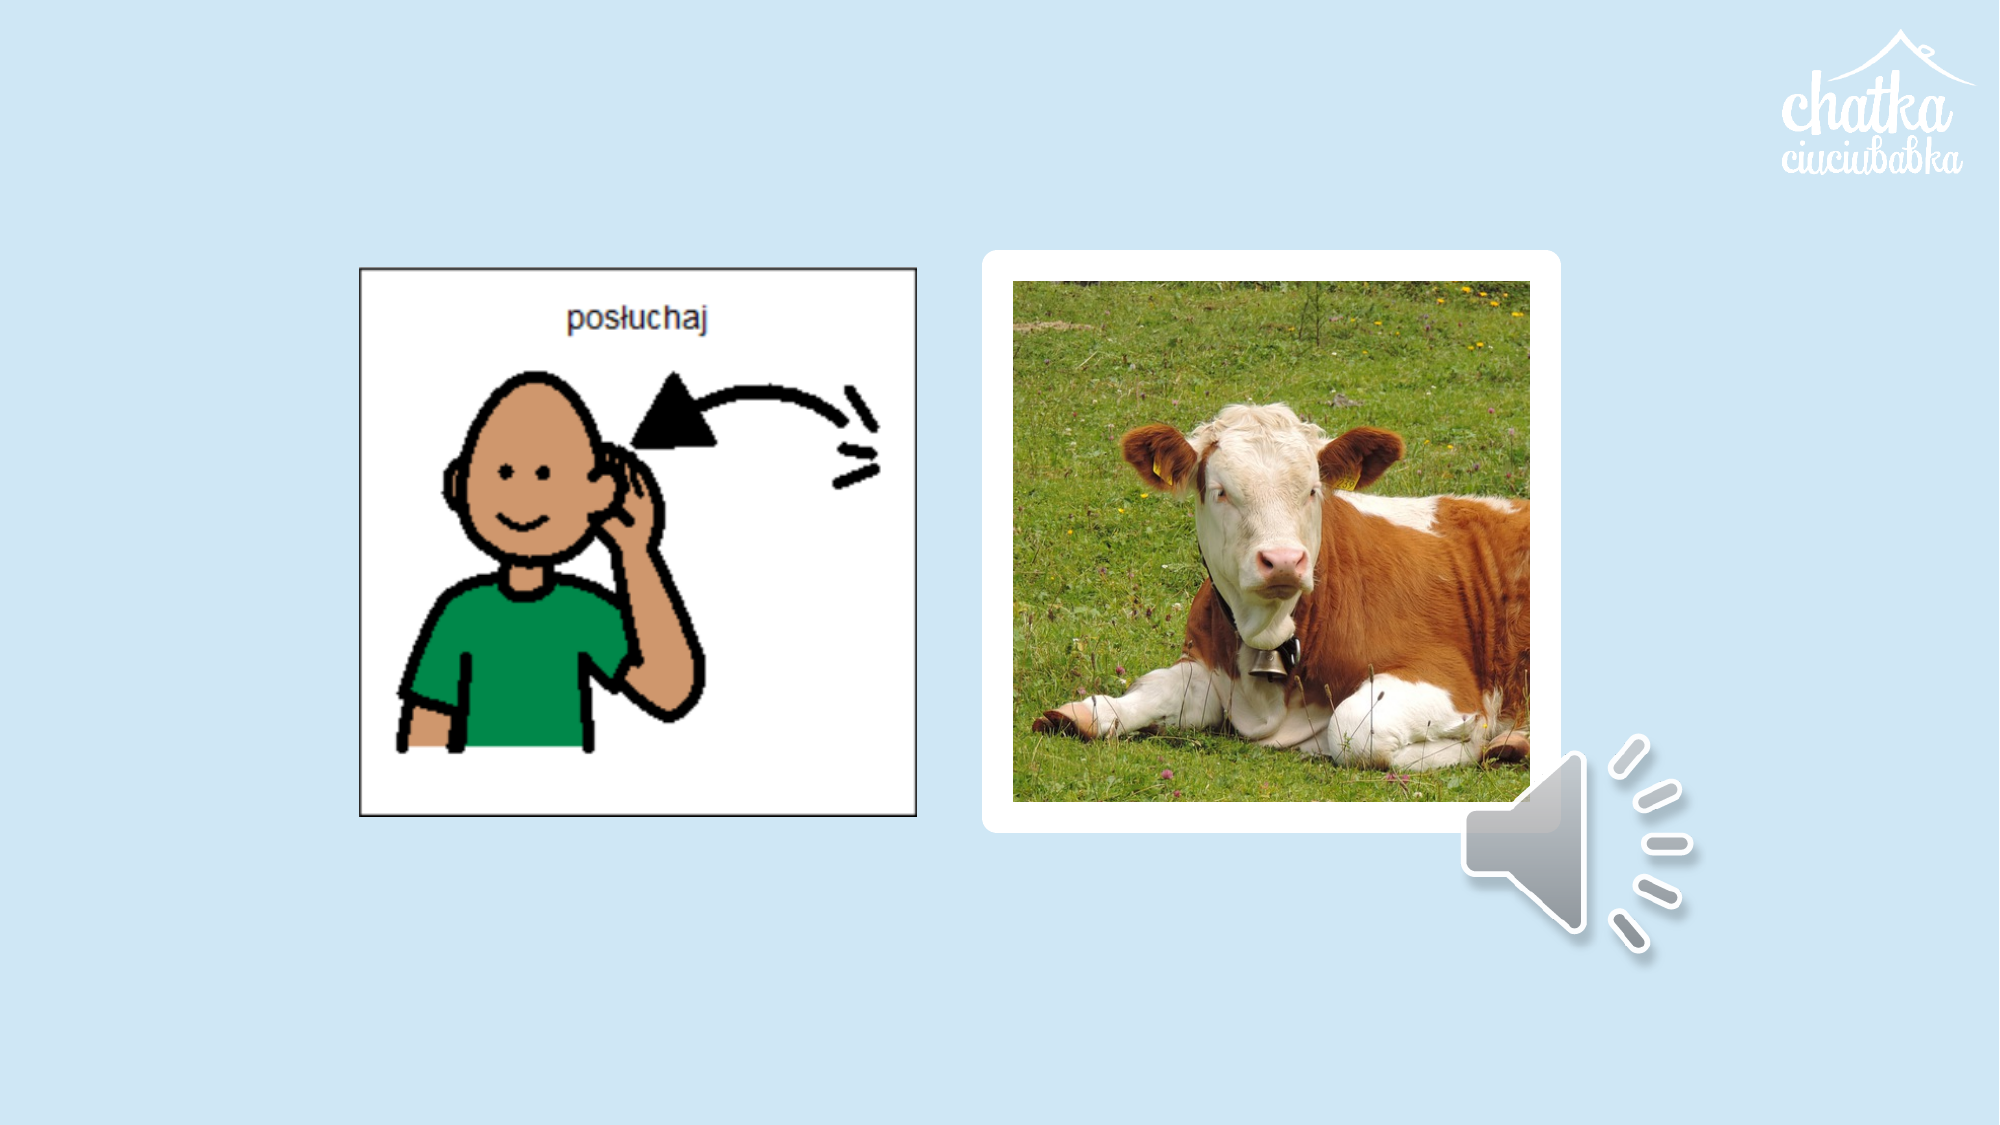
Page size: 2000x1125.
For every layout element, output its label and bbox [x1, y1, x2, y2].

picture [359, 267, 917, 817]
picture [1012, 281, 1707, 974]
picture [1755, 5, 1991, 241]
